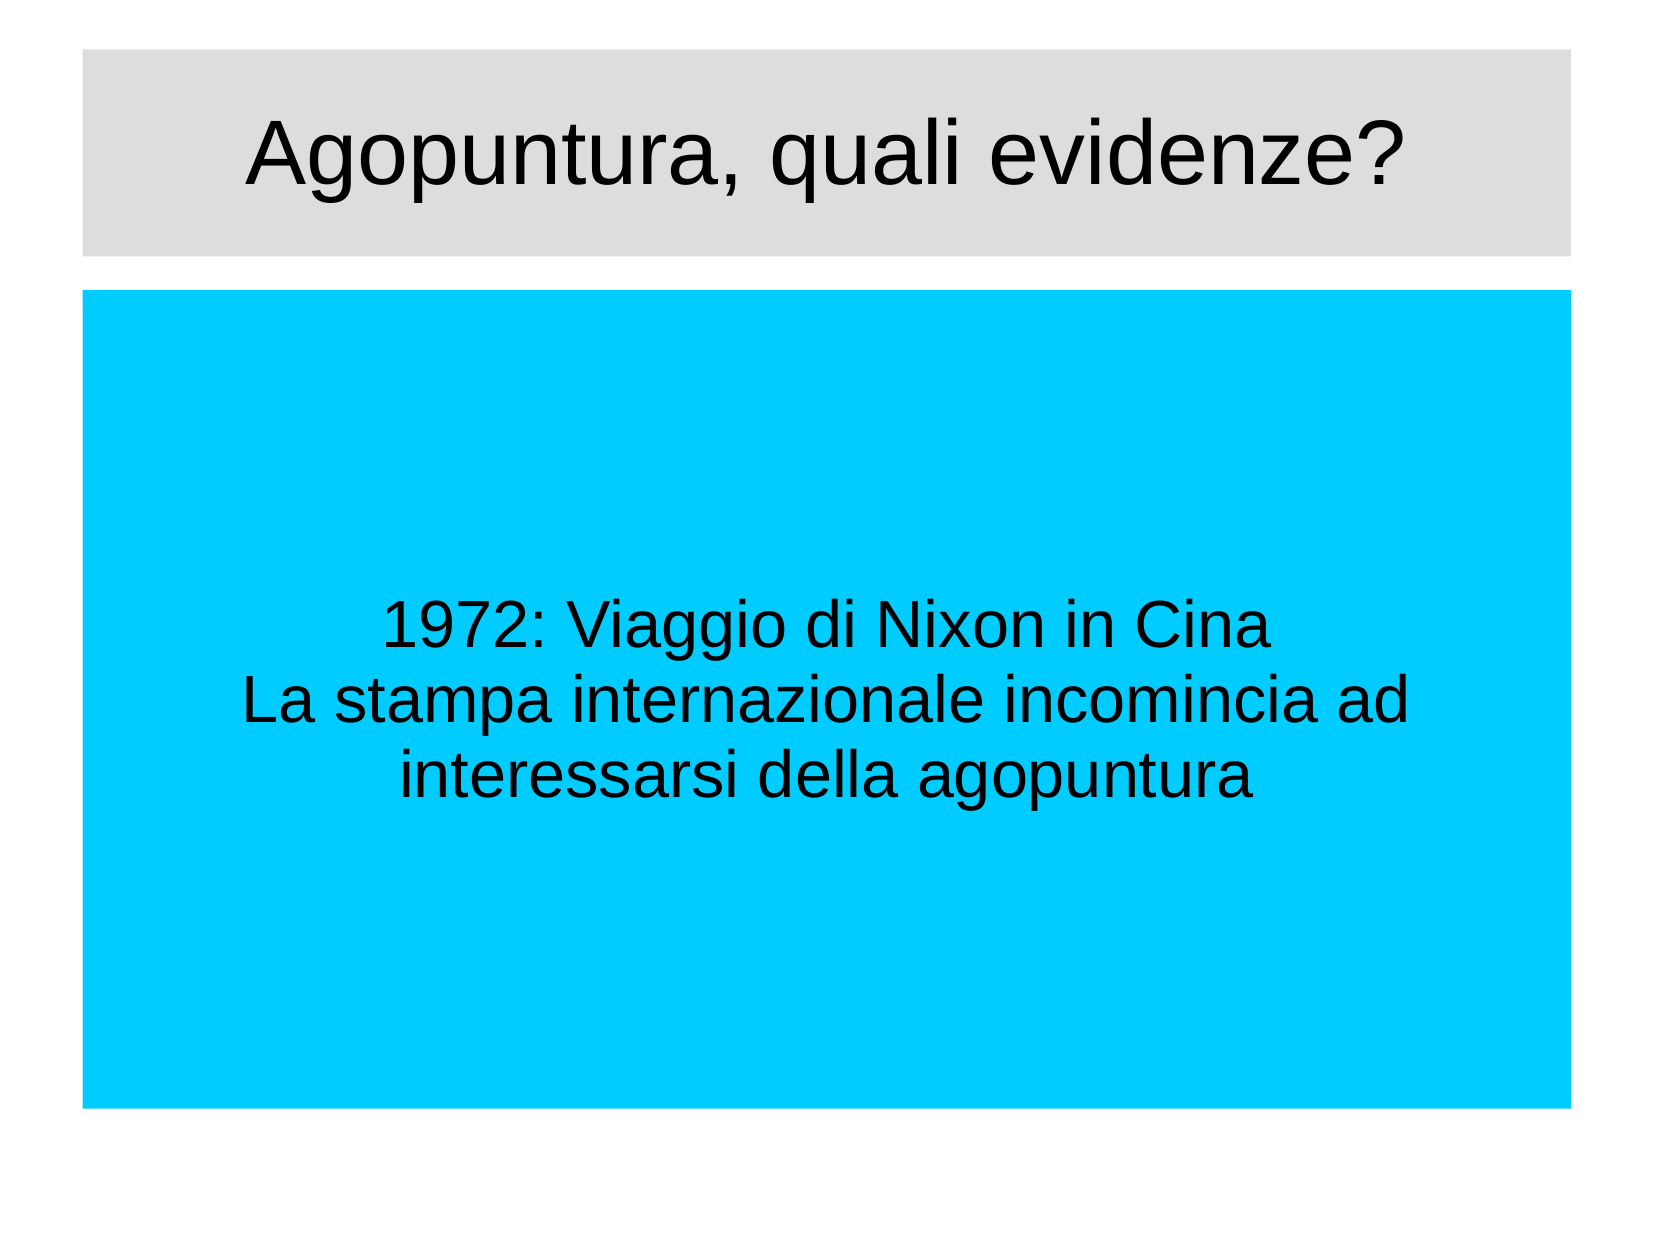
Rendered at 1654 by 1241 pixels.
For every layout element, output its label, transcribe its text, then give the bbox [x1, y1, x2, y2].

subtitle 1972: Viaggio di Nixon in Cina La stampa internazionale incomincia ad interessarsi della agopuntura [82, 290, 1571, 1109]
title Agopuntura, quali evidenze? [82, 49, 1571, 257]
